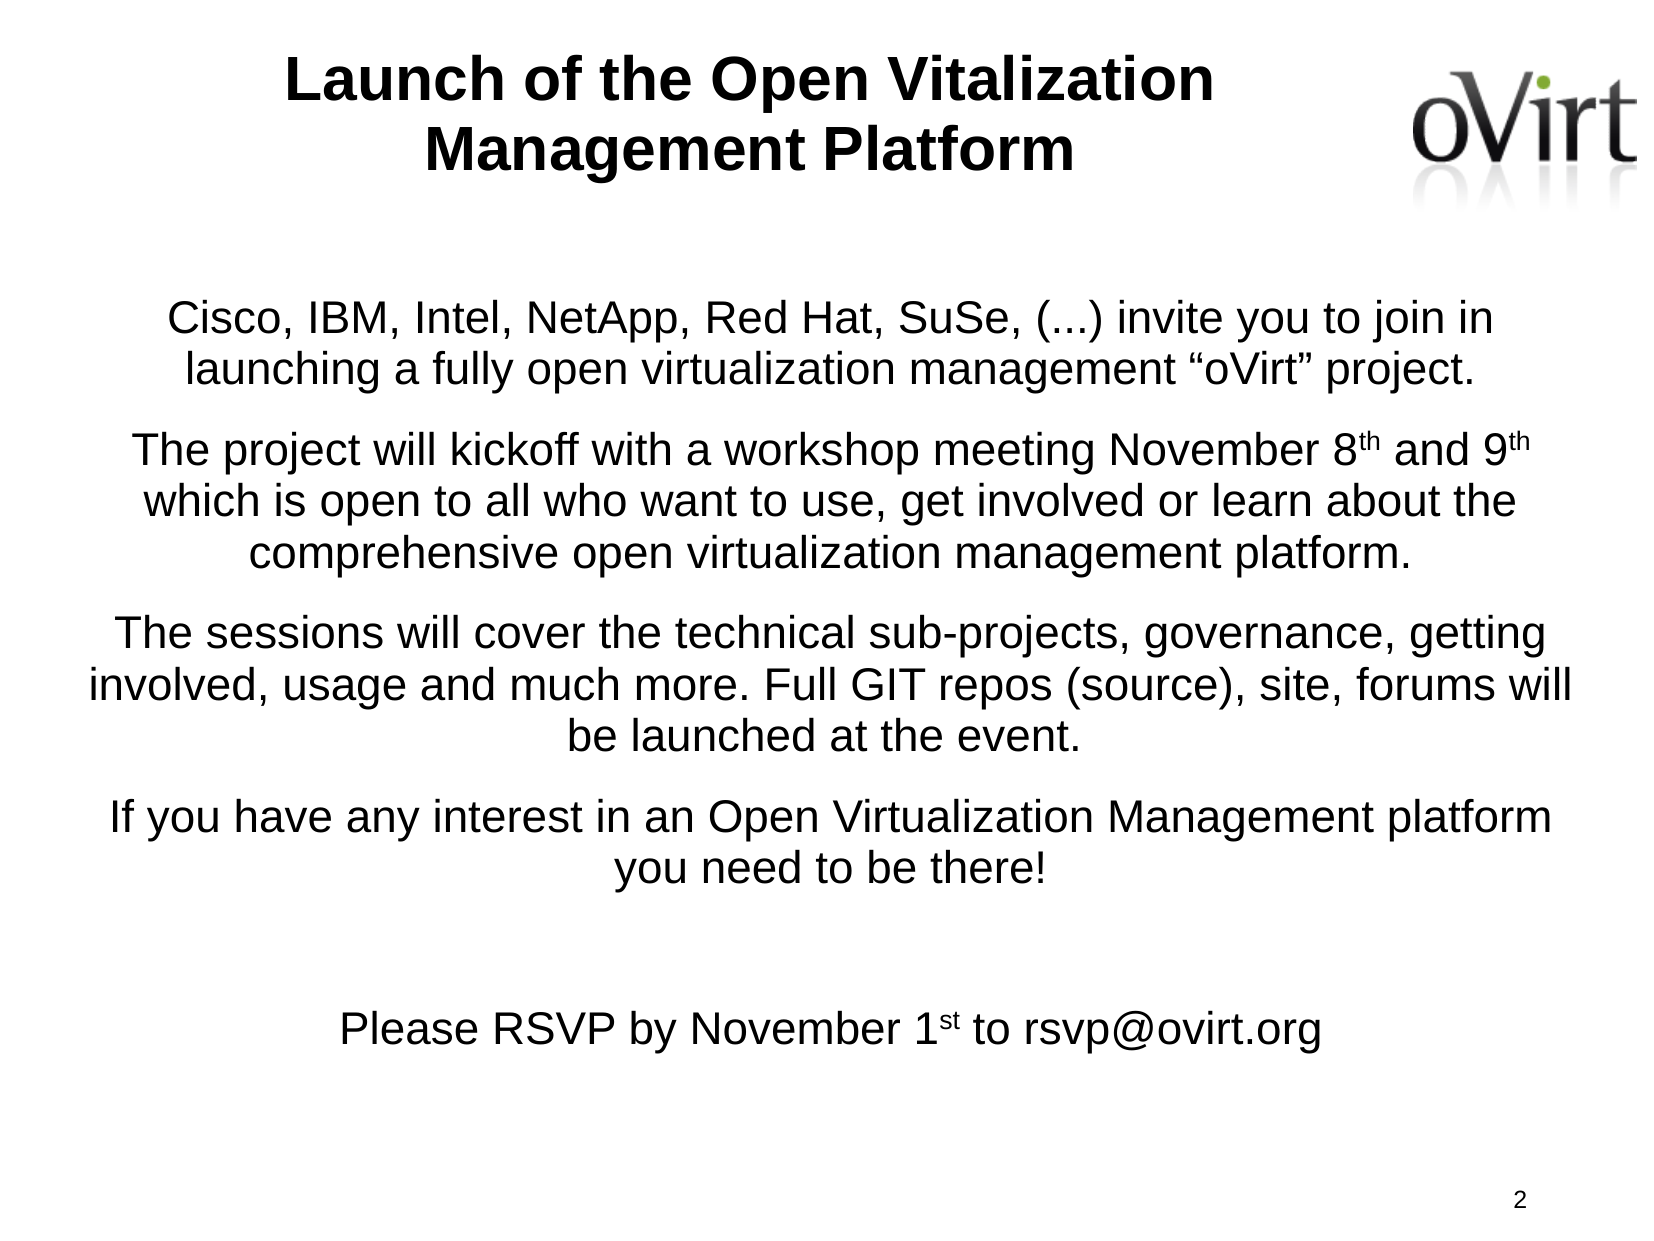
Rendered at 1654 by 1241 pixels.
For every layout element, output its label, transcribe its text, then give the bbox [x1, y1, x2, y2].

picture [1413, 63, 1637, 212]
title Launch of the Open Vitalization Management Platform [129, 19, 1371, 208]
list Cisco, IBM, Intel, NetApp, Red Hat, SuSe, (...) invite you to join in launching a fully open virtualization management “oVirt” project. The project will kickoff with a workshop meeting November 8th and 9th which is open to all who want to use, get involved or learn about the comprehensive open virtualization management platform. The sessions will cover the technical sub-projects, governance, getting involved, usage and much more. Full GIT repos (source), site, forums will be launched at the event. If you have any interest in an Open Virtualization Management platform you need to be there! Please RSVP by November 1st to rsvp@ovirt.org [86, 292, 1576, 1153]
